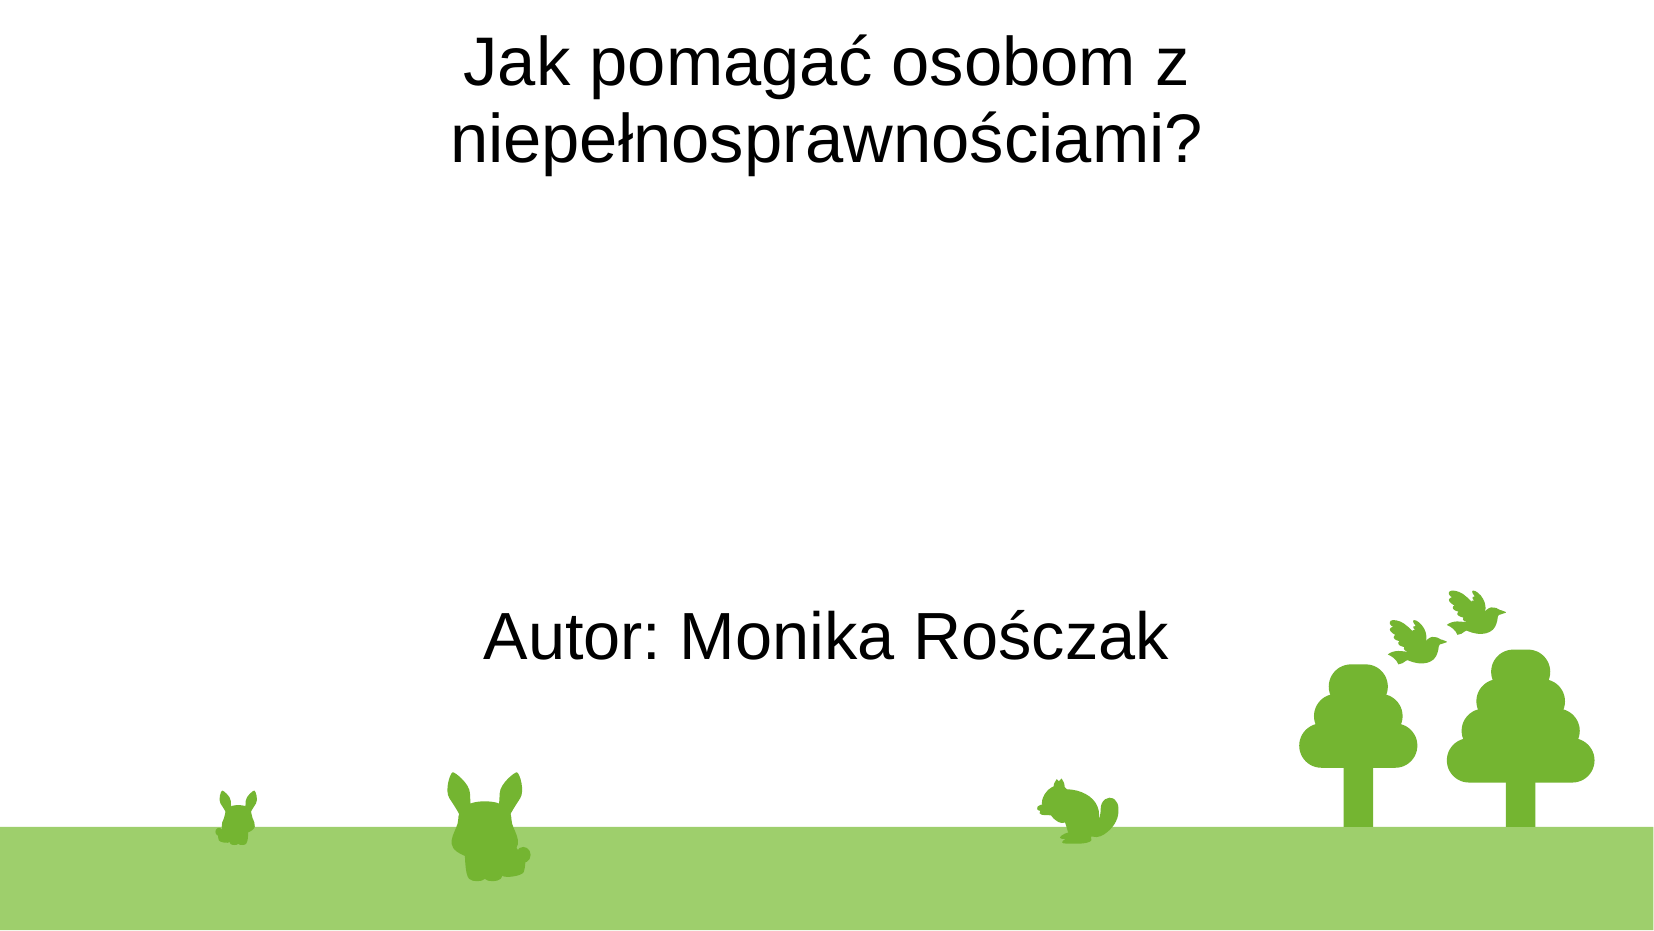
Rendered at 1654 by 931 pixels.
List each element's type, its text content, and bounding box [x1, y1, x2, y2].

subtitle Autor: Monika Rośczak [88, 206, 1565, 768]
title Jak pomagać osobom z niepełnosprawnościami? [88, 23, 1565, 178]
